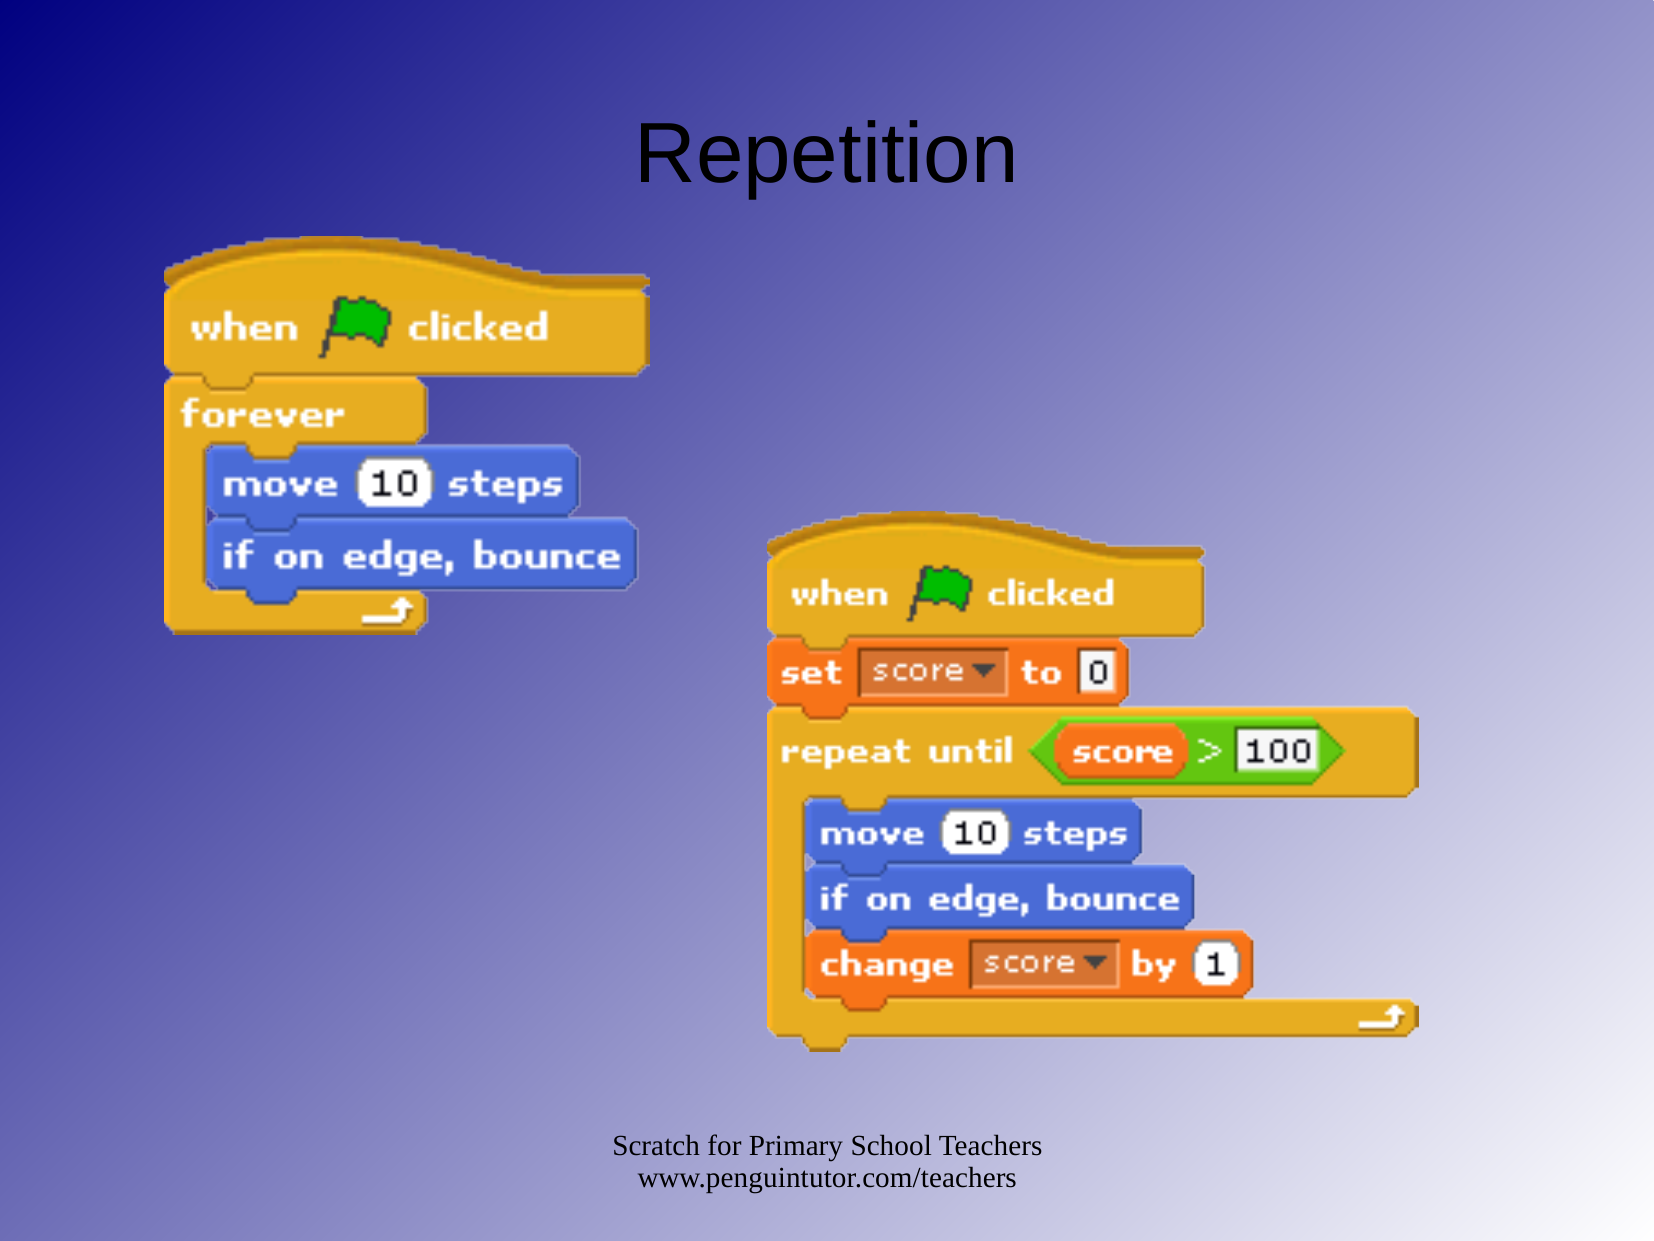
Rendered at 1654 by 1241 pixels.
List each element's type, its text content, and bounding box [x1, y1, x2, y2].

picture [164, 236, 650, 635]
title Repetition [82, 49, 1571, 257]
picture [767, 511, 1419, 1052]
